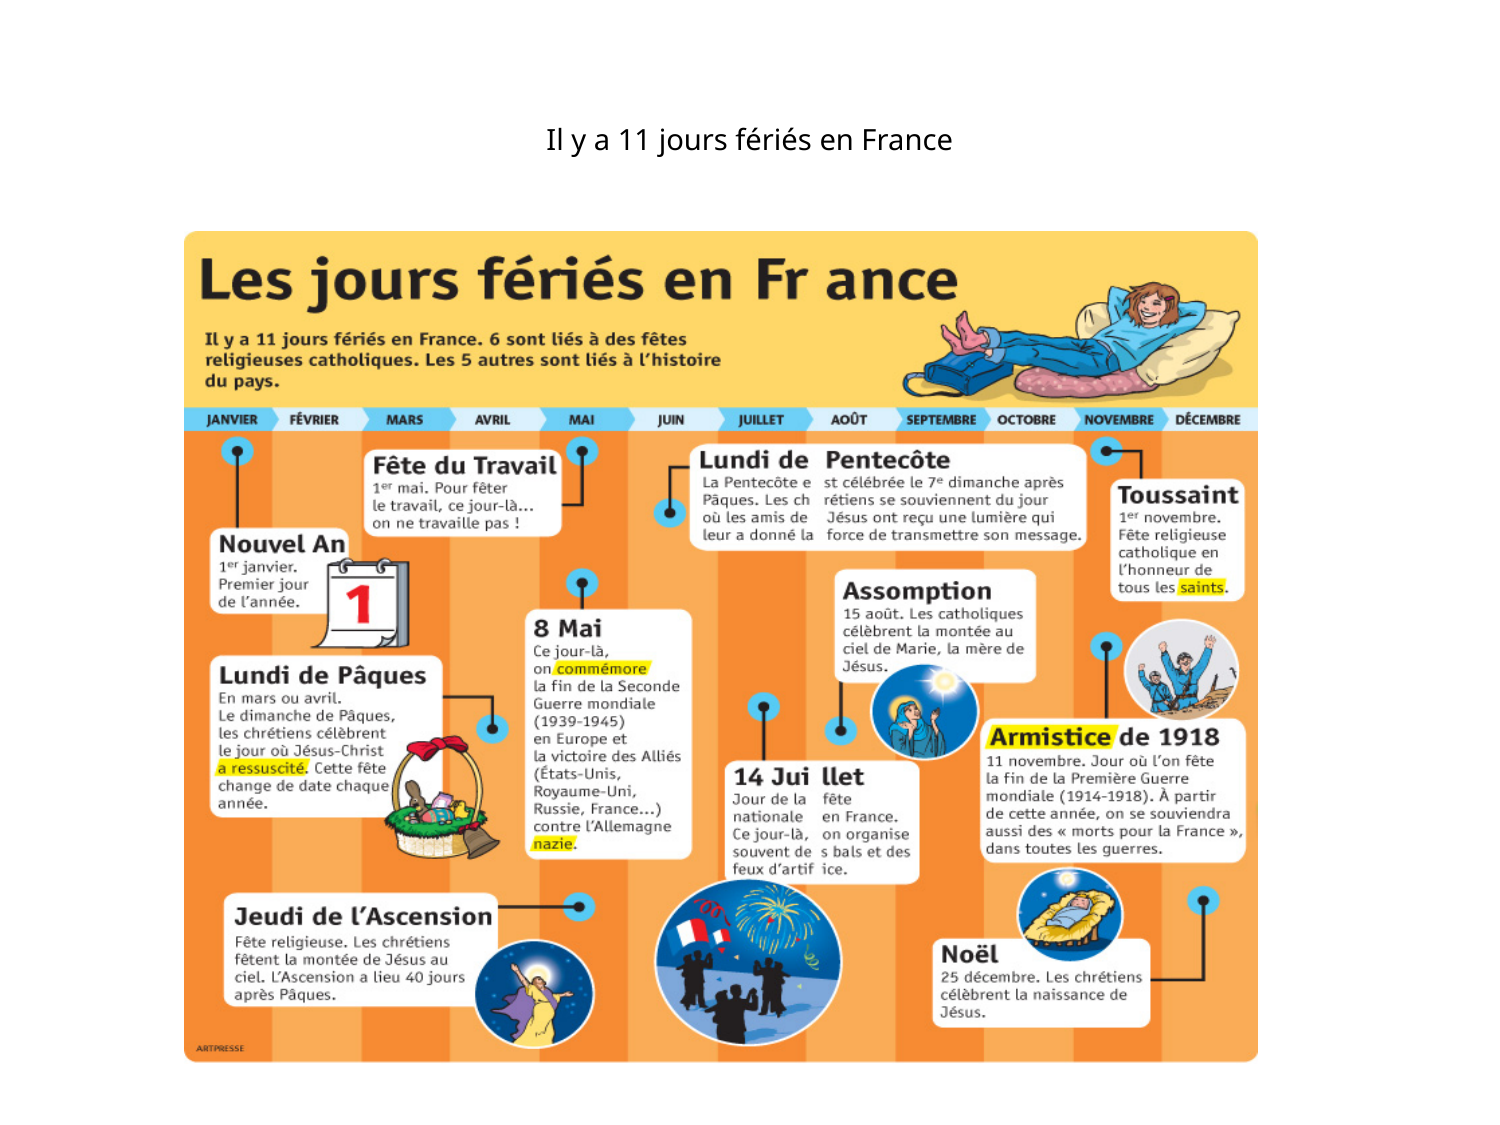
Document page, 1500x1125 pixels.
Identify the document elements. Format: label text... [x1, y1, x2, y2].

title Il y a 11 jours fériés en France [75, 45, 1426, 233]
picture [184, 231, 1258, 1065]
